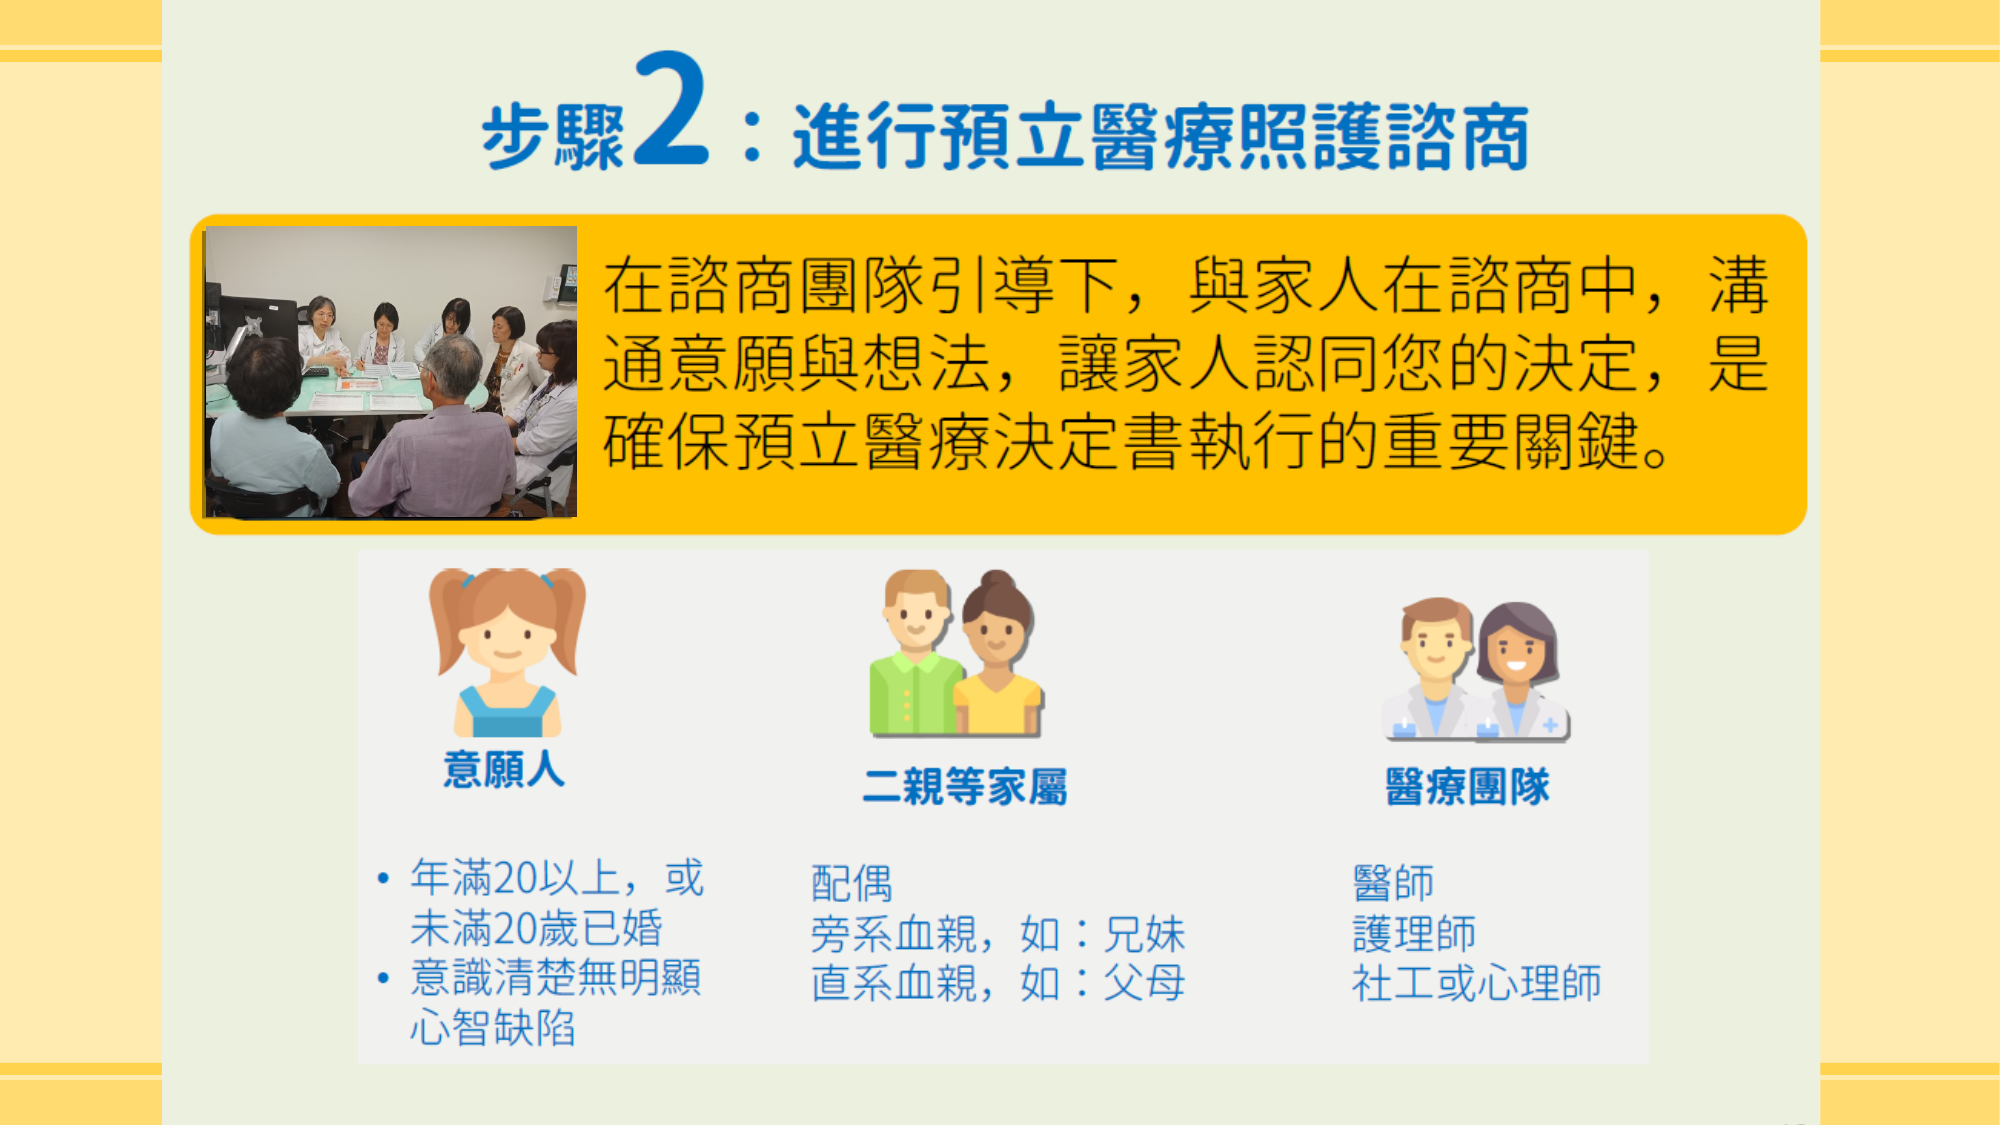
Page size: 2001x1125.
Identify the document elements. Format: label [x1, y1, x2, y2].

picture [162, 0, 1821, 1125]
